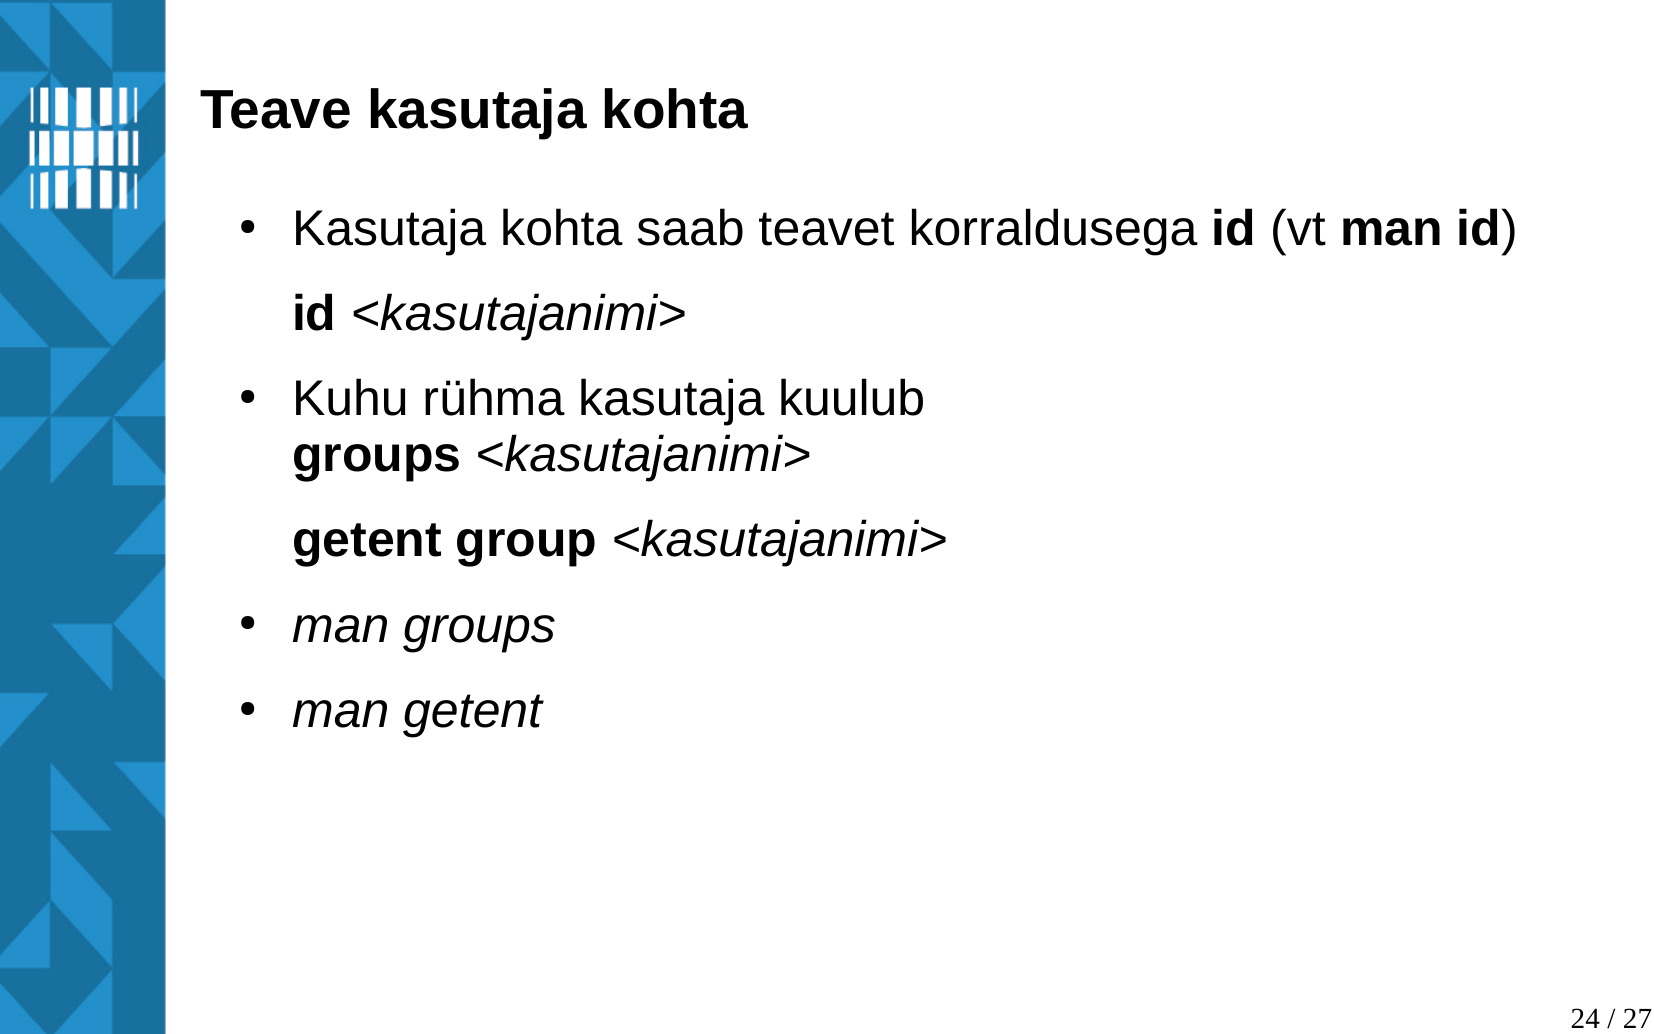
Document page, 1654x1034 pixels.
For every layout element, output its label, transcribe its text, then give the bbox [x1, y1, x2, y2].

list Kasutaja kohta saab teavet korraldusega id (vt man id) id <kasutajanimi> Kuhu rühma kasutaja kuulub groups <kasutajanimi> getent group <kasutajanimi> man groups man getent [221, 199, 1536, 768]
title Teave kasutaja kohta [200, 41, 1565, 178]
